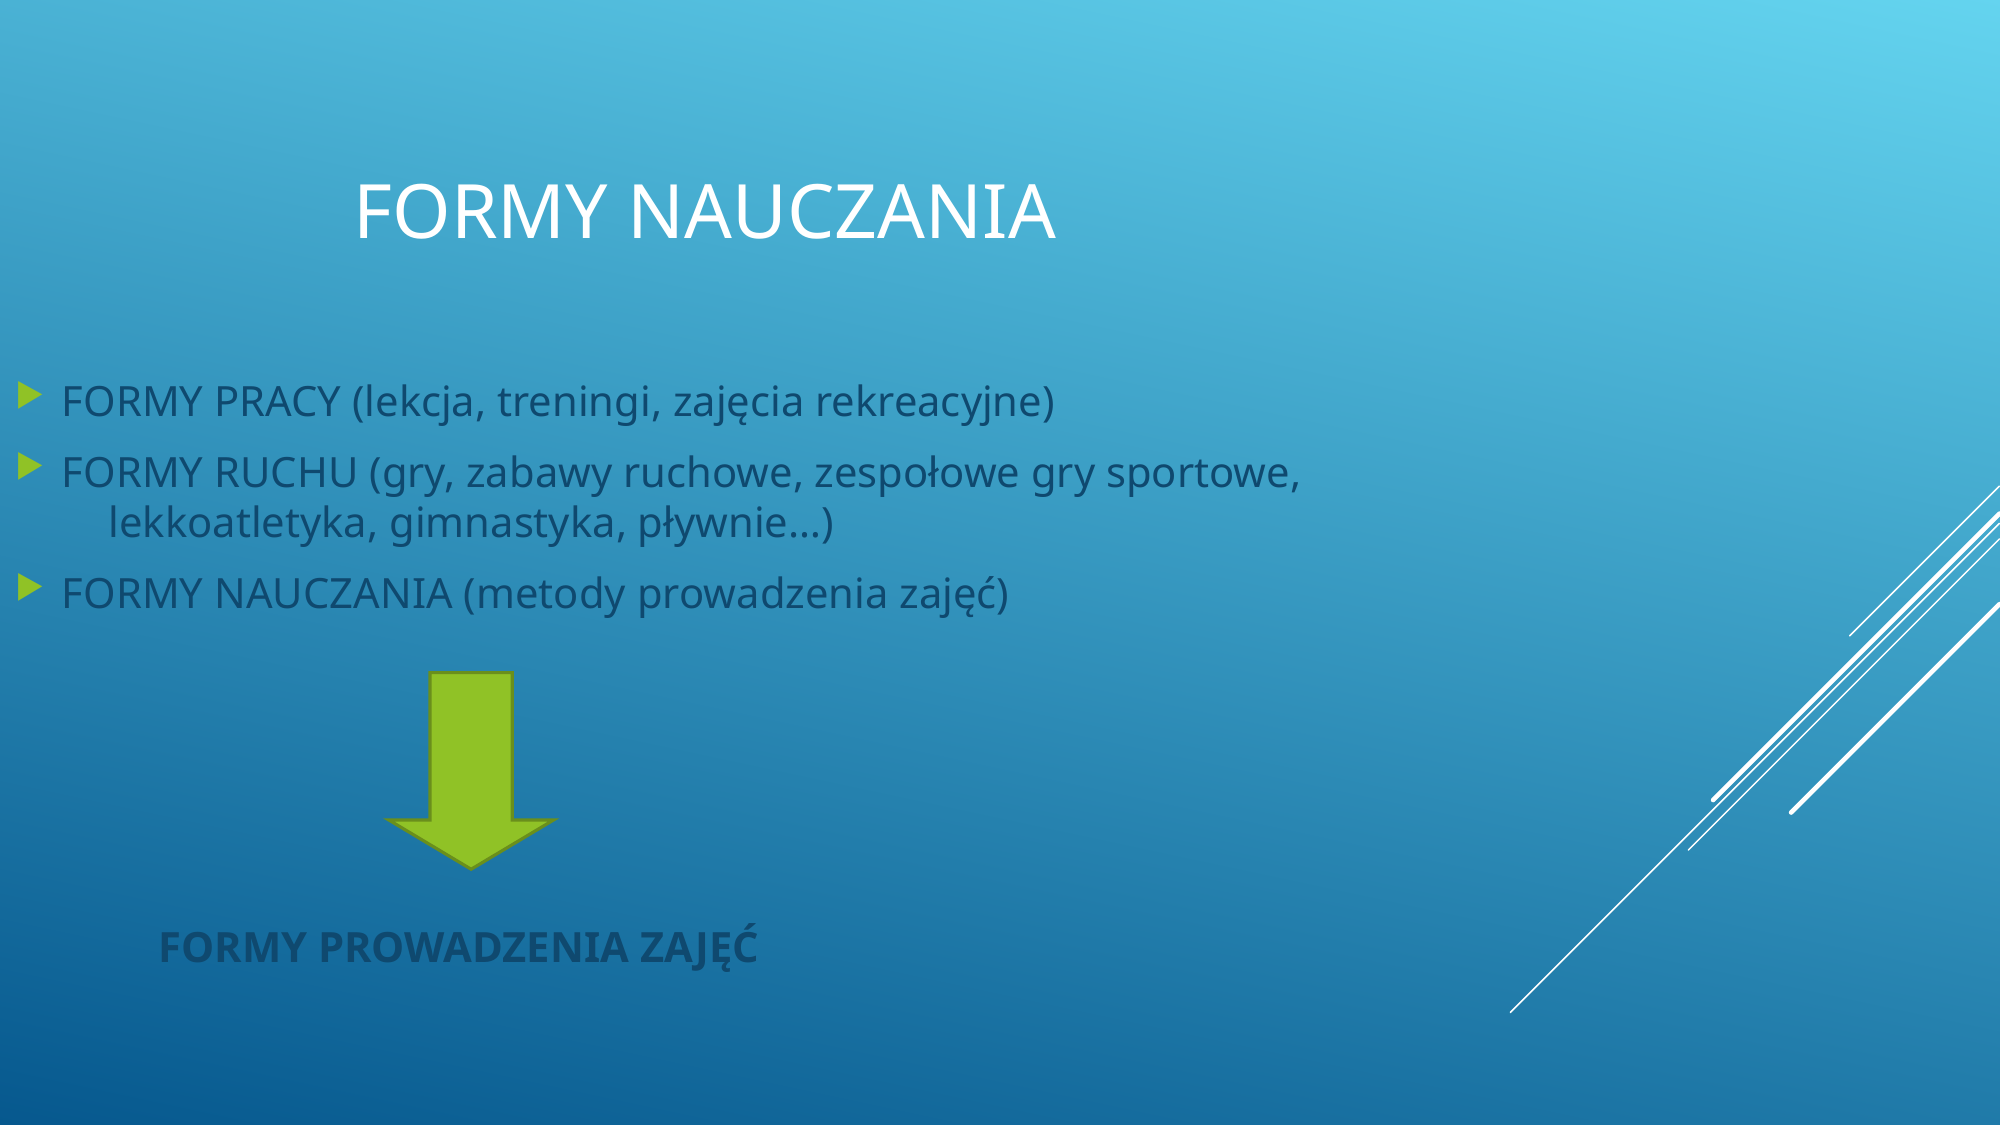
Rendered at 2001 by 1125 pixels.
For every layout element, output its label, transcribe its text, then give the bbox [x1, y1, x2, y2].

title FORMY NAUCZANIA [0, 99, 1411, 317]
list FORMY PRACY (lekcja, treningi, zajęcia rekreacyjne) FORMY RUCHU (gry, zabawy ruchowe, zespołowe gry sportowe, lekkoatletyka, gimnastyka, pływnie…) FORMY NAUCZANIA (metody prowadzenia zajęć) FORMY PROWADZENIA ZAJĘĆ [0, 354, 1411, 991]
text_box [388, 672, 554, 870]
